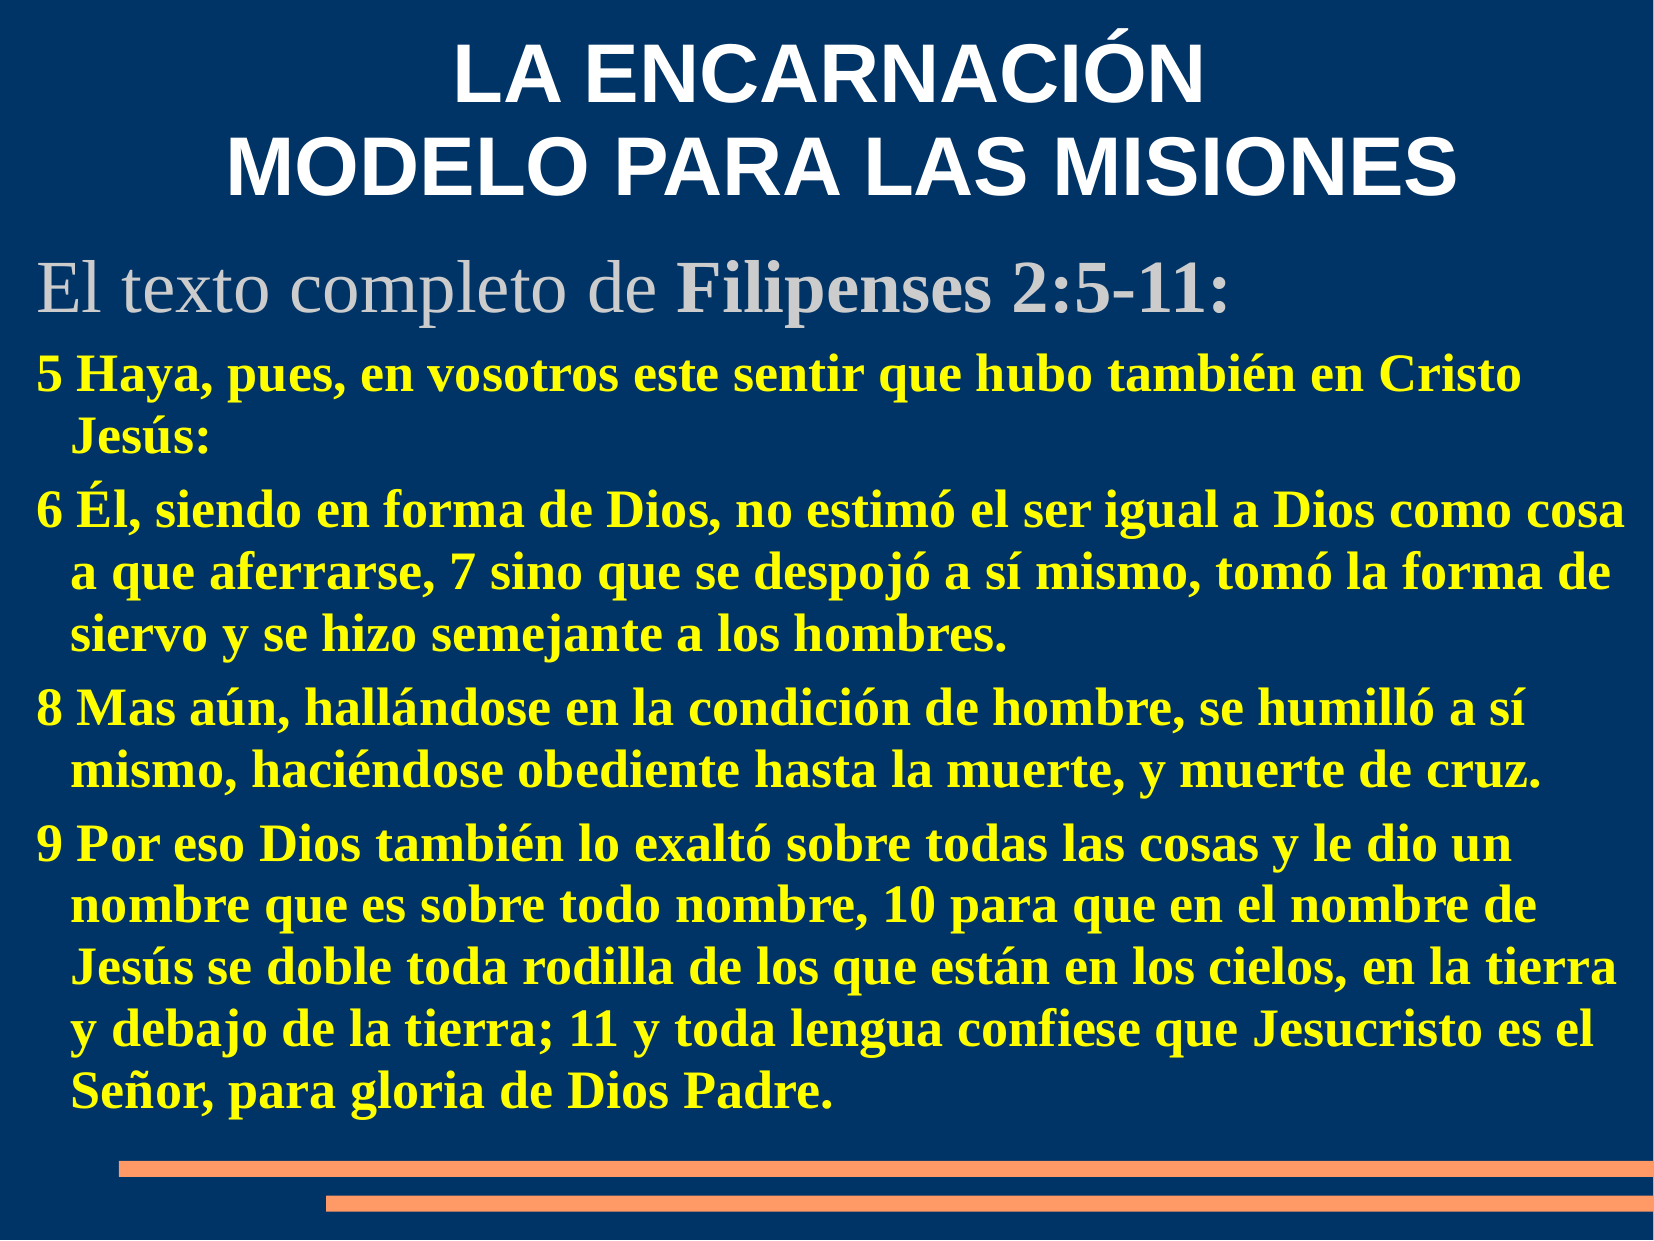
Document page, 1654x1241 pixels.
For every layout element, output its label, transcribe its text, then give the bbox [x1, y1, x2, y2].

title LA ENCARNACIÓN MODELO PARA LAS MISIONES [23, 0, 1619, 237]
subtitle El texto completo de Filipenses 2:5-11: 5 Haya, pues, en vosotros este sentir que hubo también en Cristo Jesús: 6 Él, siendo en forma de Dios, no estimó el ser igual a Dios como cosa a que aferrarse, 7 sino que se despojó a sí mismo, tomó la forma de siervo y se hizo semejante a los hombres. 8 Mas aún, hallándose en la condición de hombre, se humilló a sí mismo, haciéndose obediente hasta la muerte, y muerte de cruz. 9 Por eso Dios también lo exaltó sobre todas las cosas y le dio un nombre que es sobre todo nombre, 10 para que en el nombre de Jesús se doble toda rodilla de los que están en los cielos, en la tierra y debajo de la tierra; 11 y toda lengua confiese que Jesucristo es el Señor, para gloria de Dios Padre. [35, 200, 1630, 1161]
